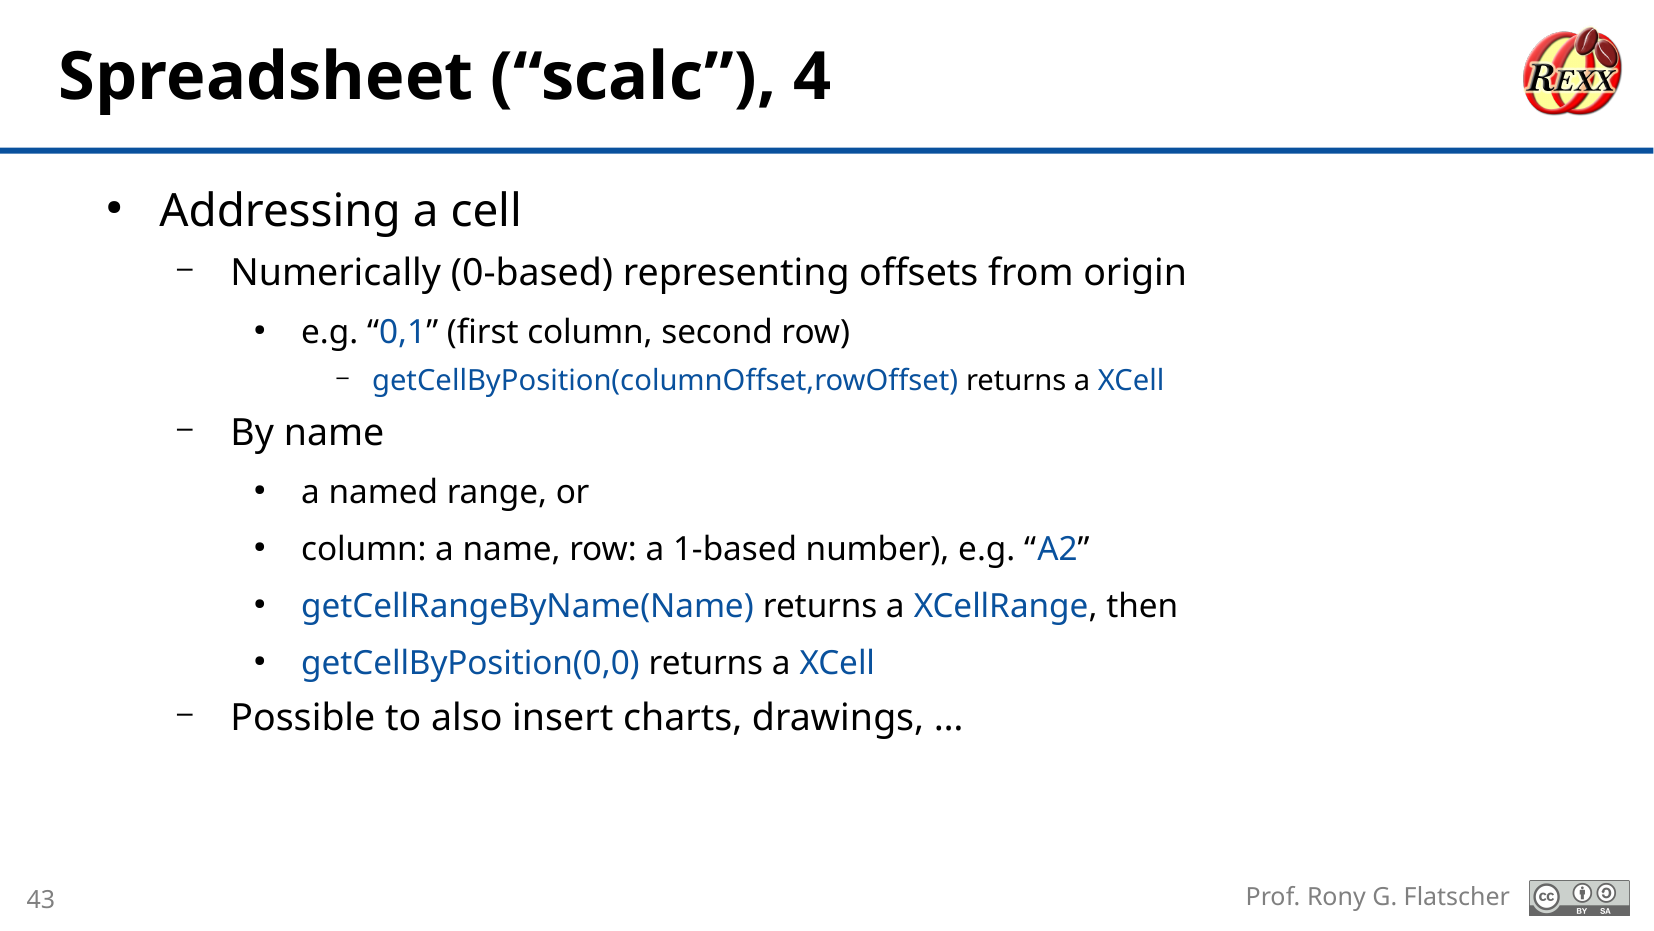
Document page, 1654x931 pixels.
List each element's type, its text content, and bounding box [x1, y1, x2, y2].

title Spreadsheet (“scalc”), 4 [0, 0, 1625, 148]
list Addressing a cell Numerically (0-based) representing offsets from origin e.g. “0,1” (first column, second row) getCellByPosition(columnOffset,rowOffset) returns a XCell By name a named range, or column: a name, row: a 1-based number), e.g. “A2” getCellRangeByName(Name) returns a XCellRange, then getCellByPosition(0,0) returns a XCell Possible to also insert charts, drawings, … [88, 177, 1577, 857]
